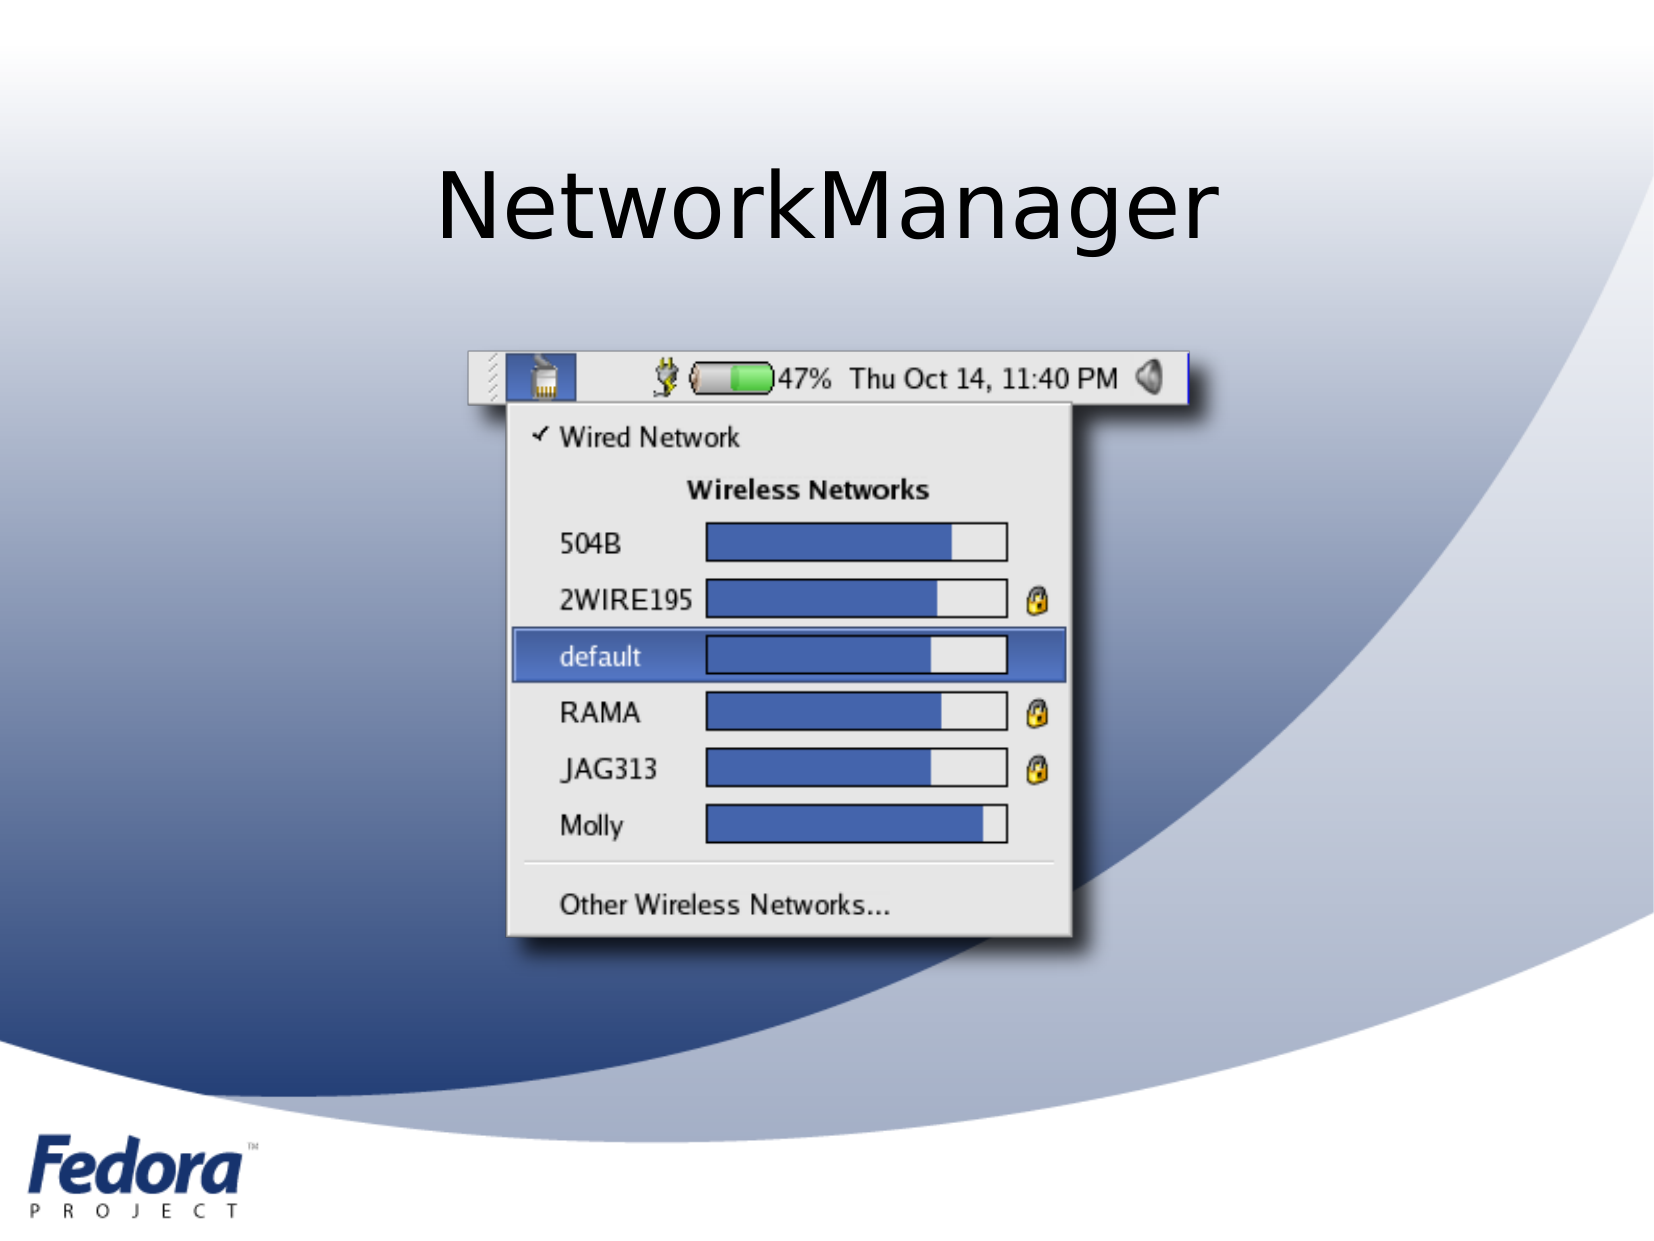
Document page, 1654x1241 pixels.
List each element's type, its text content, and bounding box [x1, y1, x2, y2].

title NetworkManager [121, 102, 1534, 310]
picture [0, 0, 1654, 1241]
